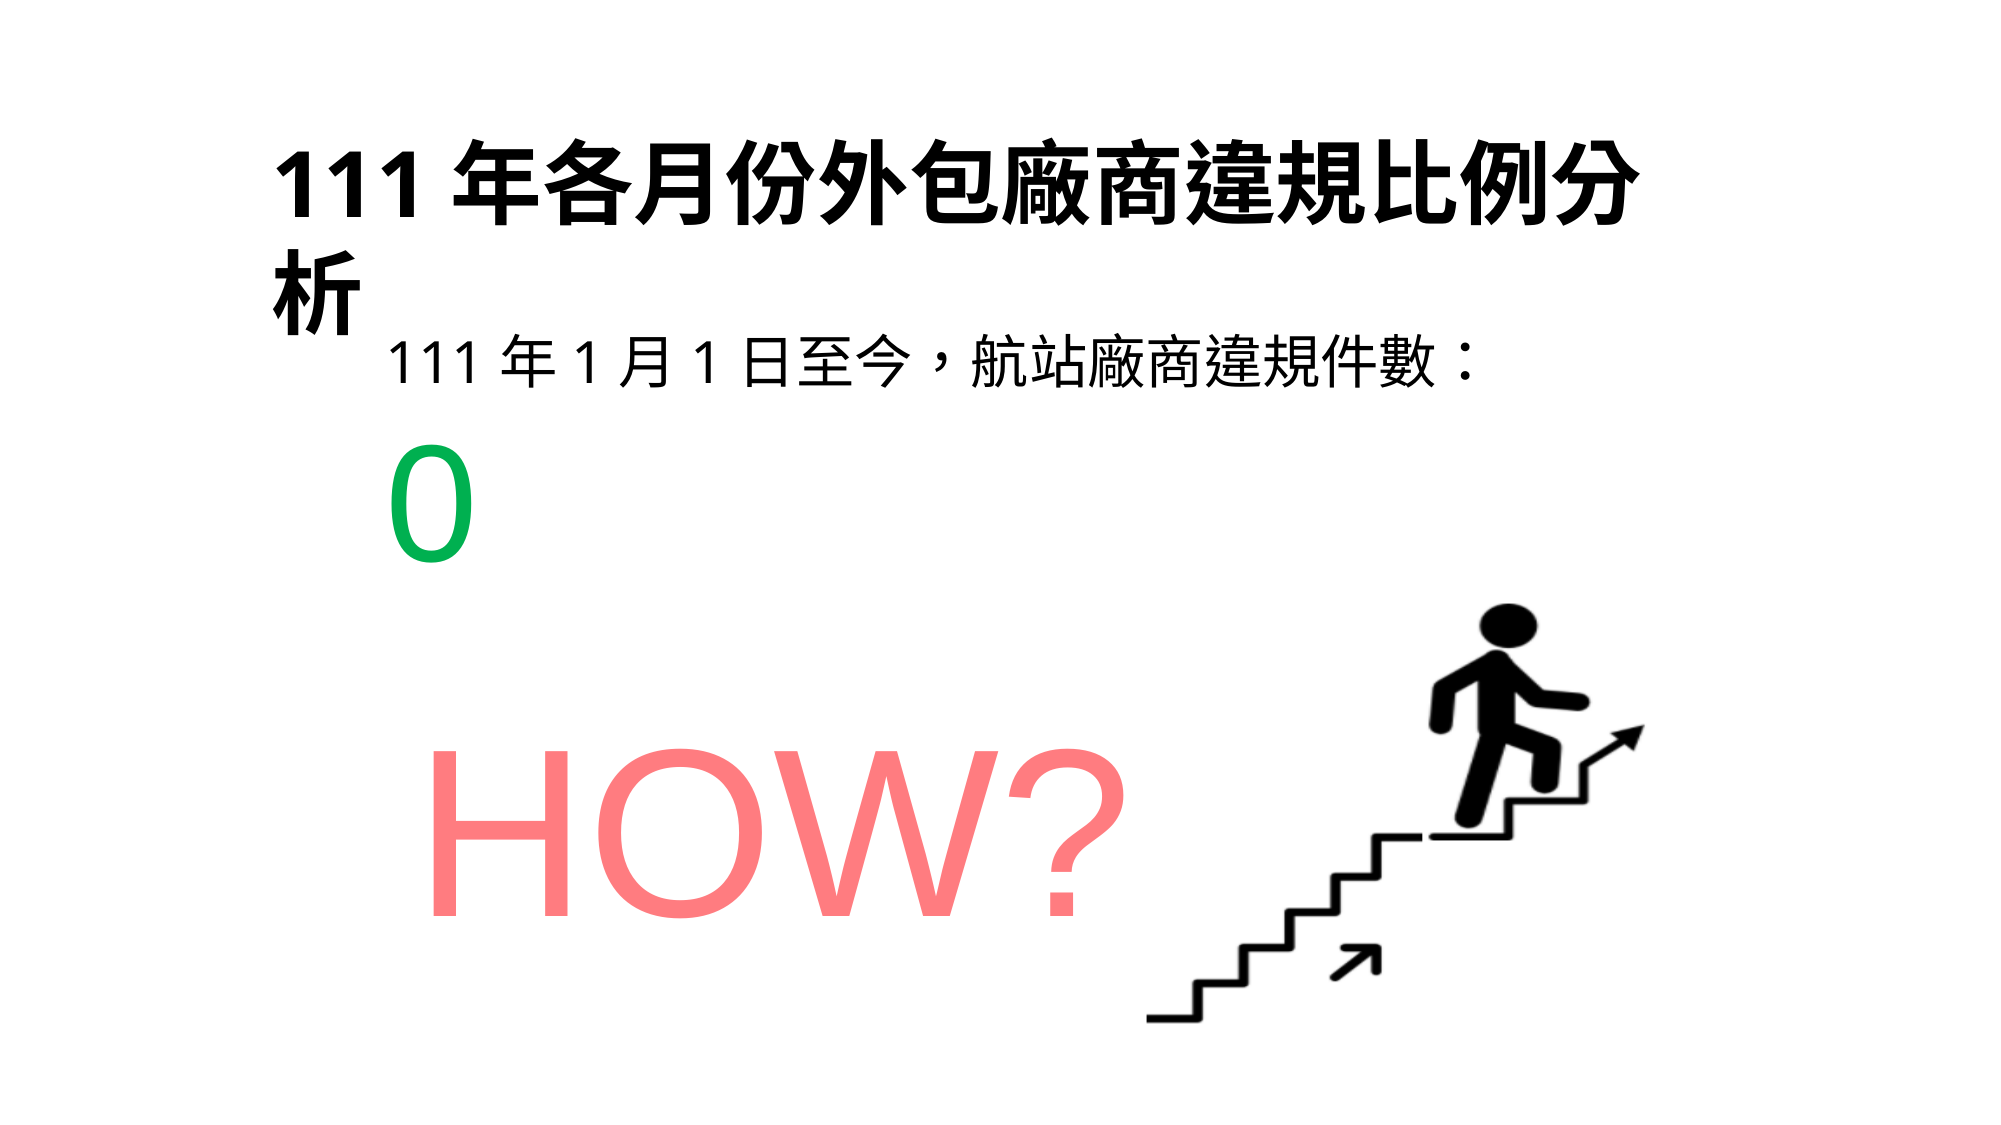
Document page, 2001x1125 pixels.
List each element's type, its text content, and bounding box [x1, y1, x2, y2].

text_box 111年1月1日至今，航站廠商違規件數：0 [370, 317, 1558, 535]
picture [1128, 588, 1667, 1032]
text_box 111年各月份外包廠商違規比例分析 [256, 118, 1744, 231]
text_box HOW? [399, 669, 1169, 976]
